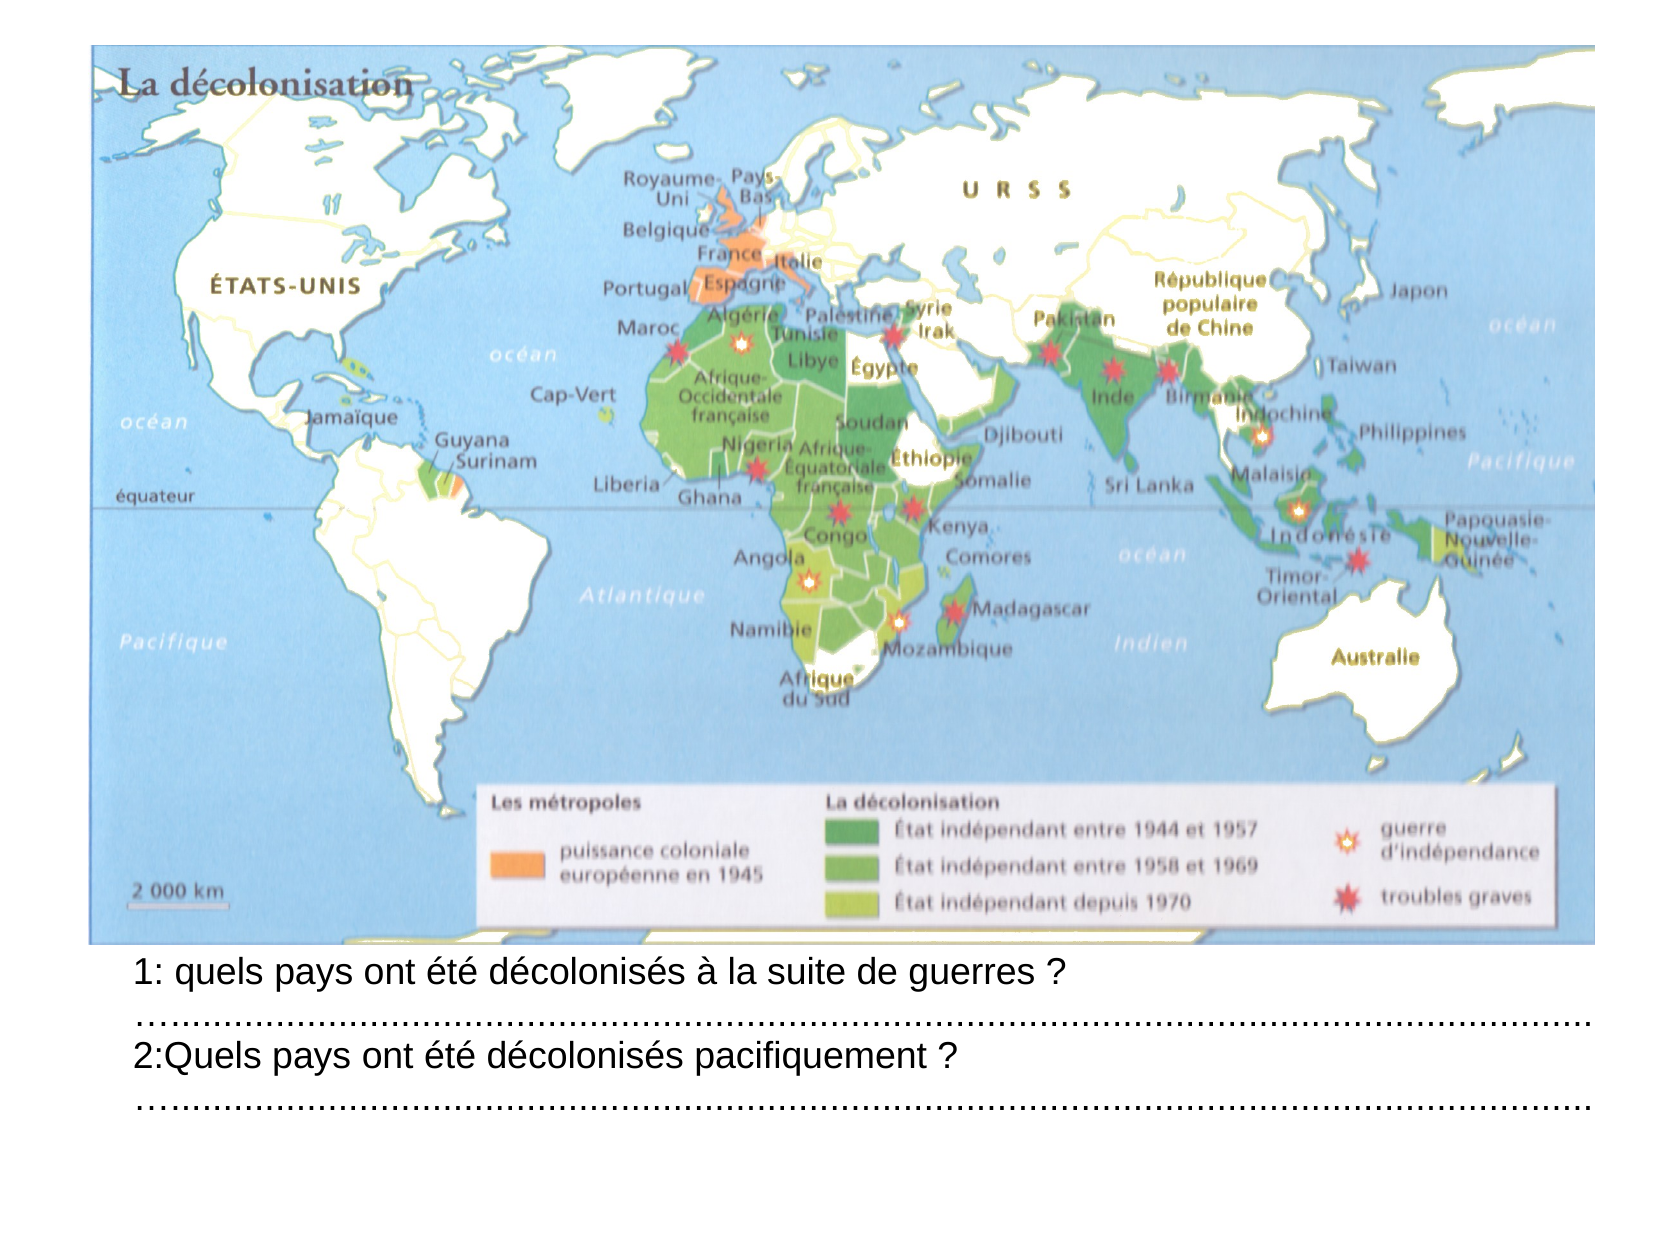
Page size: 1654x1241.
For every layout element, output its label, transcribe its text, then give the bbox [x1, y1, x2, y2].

text_box 1: quels pays ont été décolonisés à la suite de guerres ? …........................................................................................................................................ 2:Quels pays ont été décolonisés pacifiquement ? …........................................................................................................................................ [118, 943, 1621, 1188]
picture [88, 45, 1595, 945]
